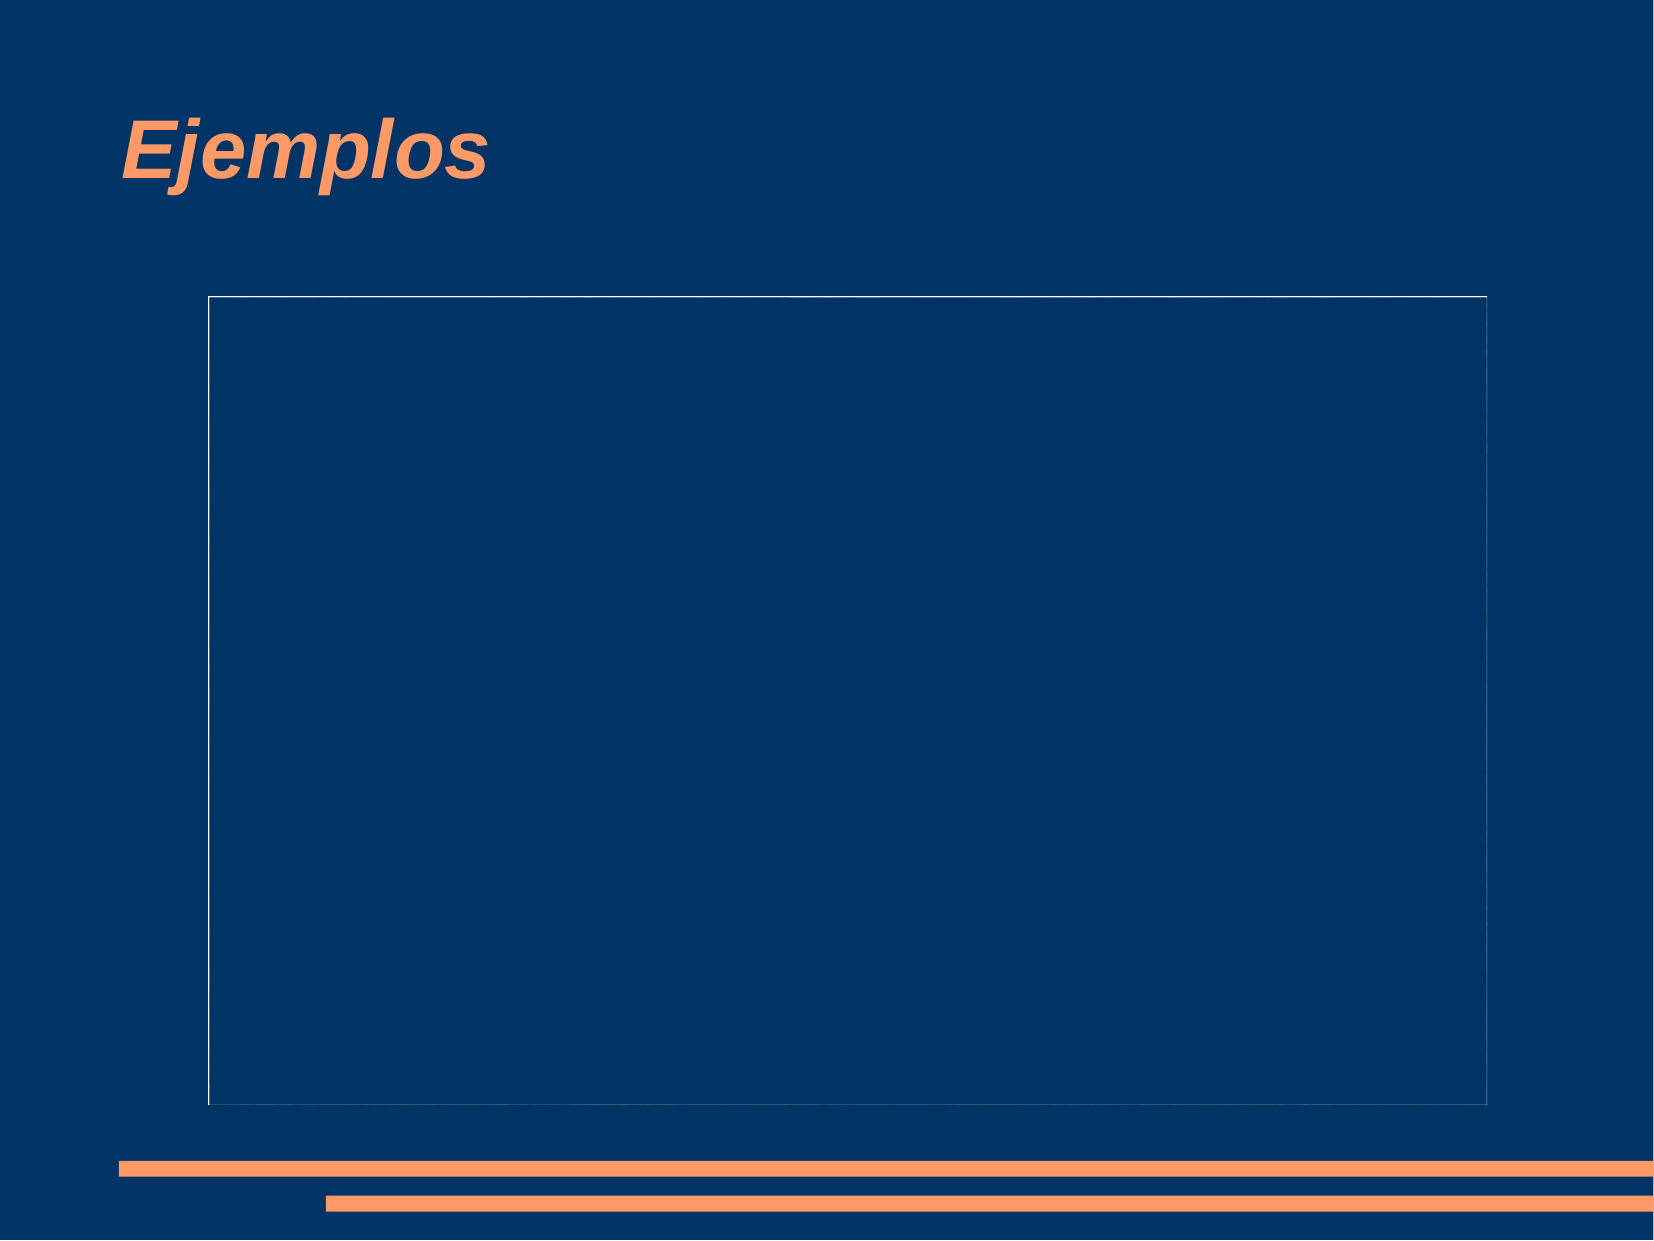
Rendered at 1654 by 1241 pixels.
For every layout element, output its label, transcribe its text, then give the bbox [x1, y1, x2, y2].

picture [206, 295, 1488, 1105]
title Ejemplos [121, 46, 1534, 254]
